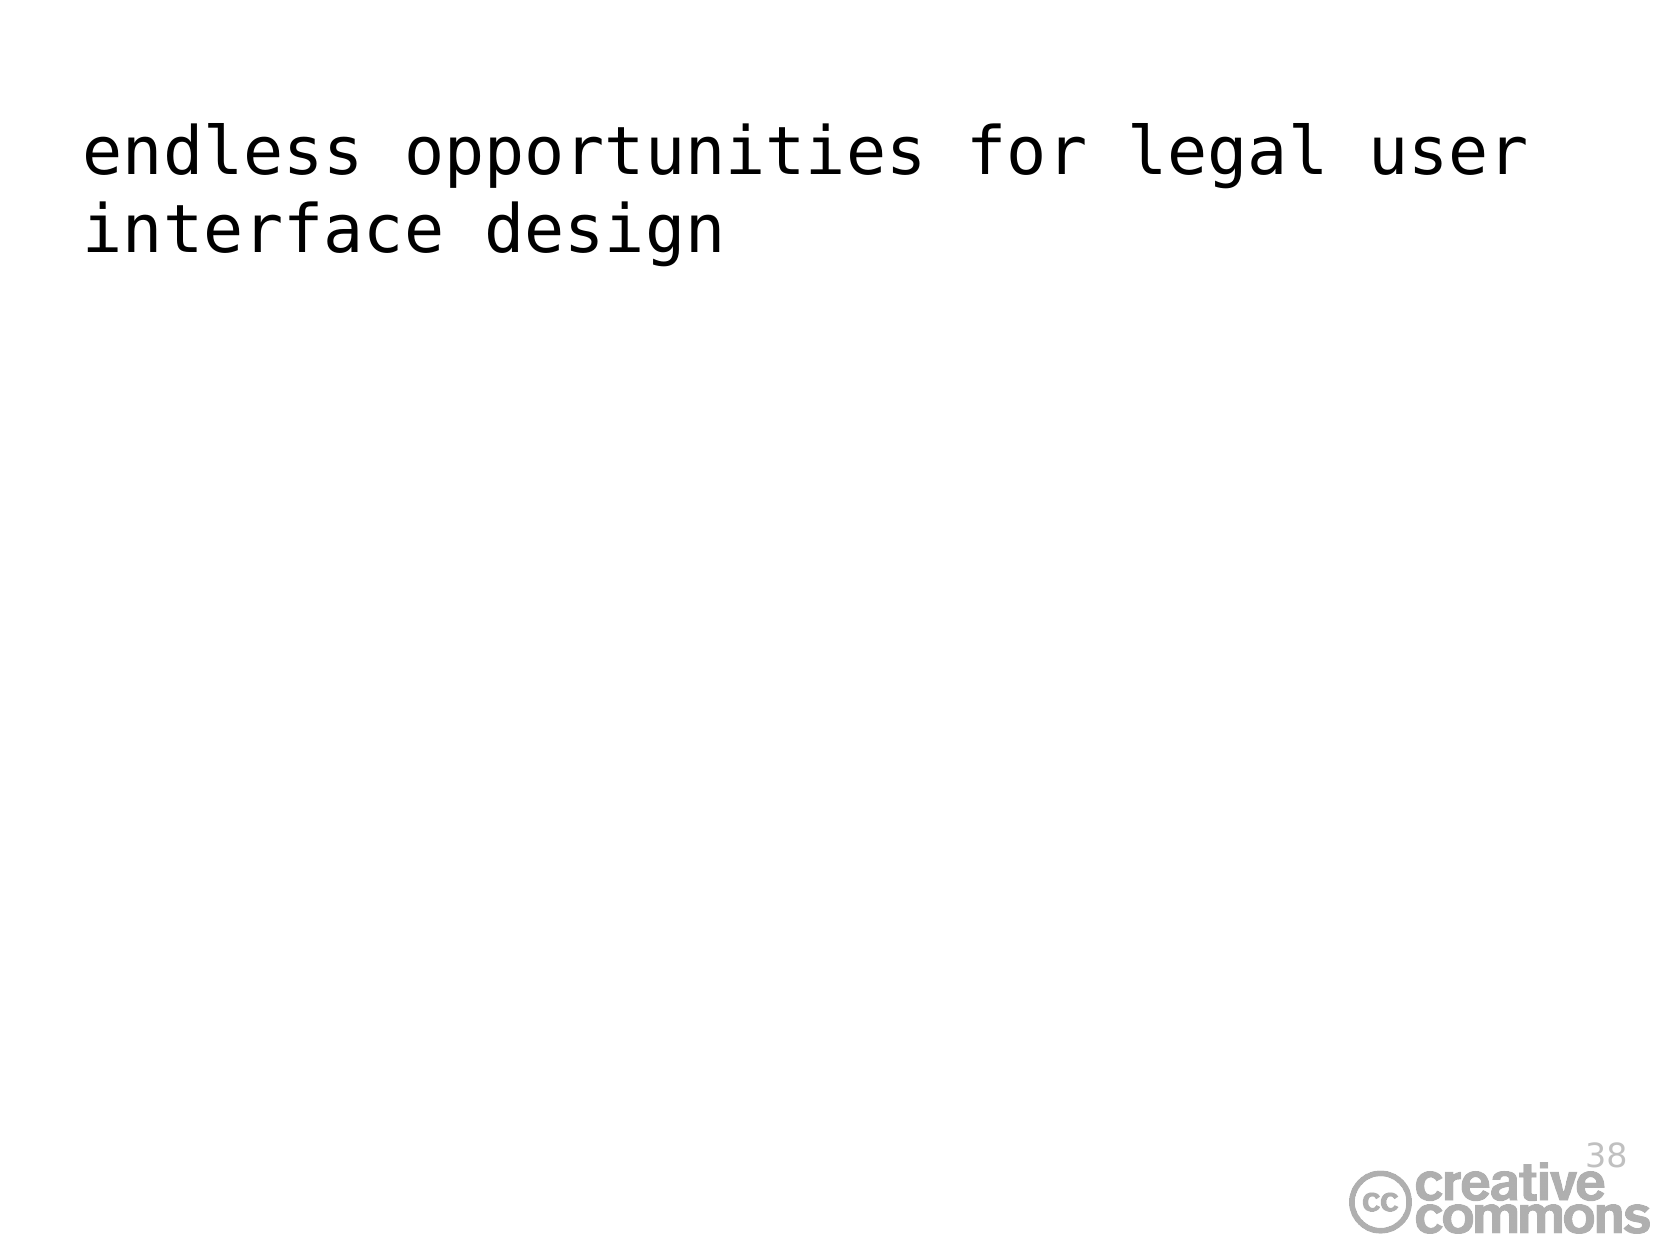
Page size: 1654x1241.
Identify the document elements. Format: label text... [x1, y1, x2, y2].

list endless opportunities for legal user interface design [82, 112, 1571, 1109]
picture [1349, 1162, 1650, 1234]
